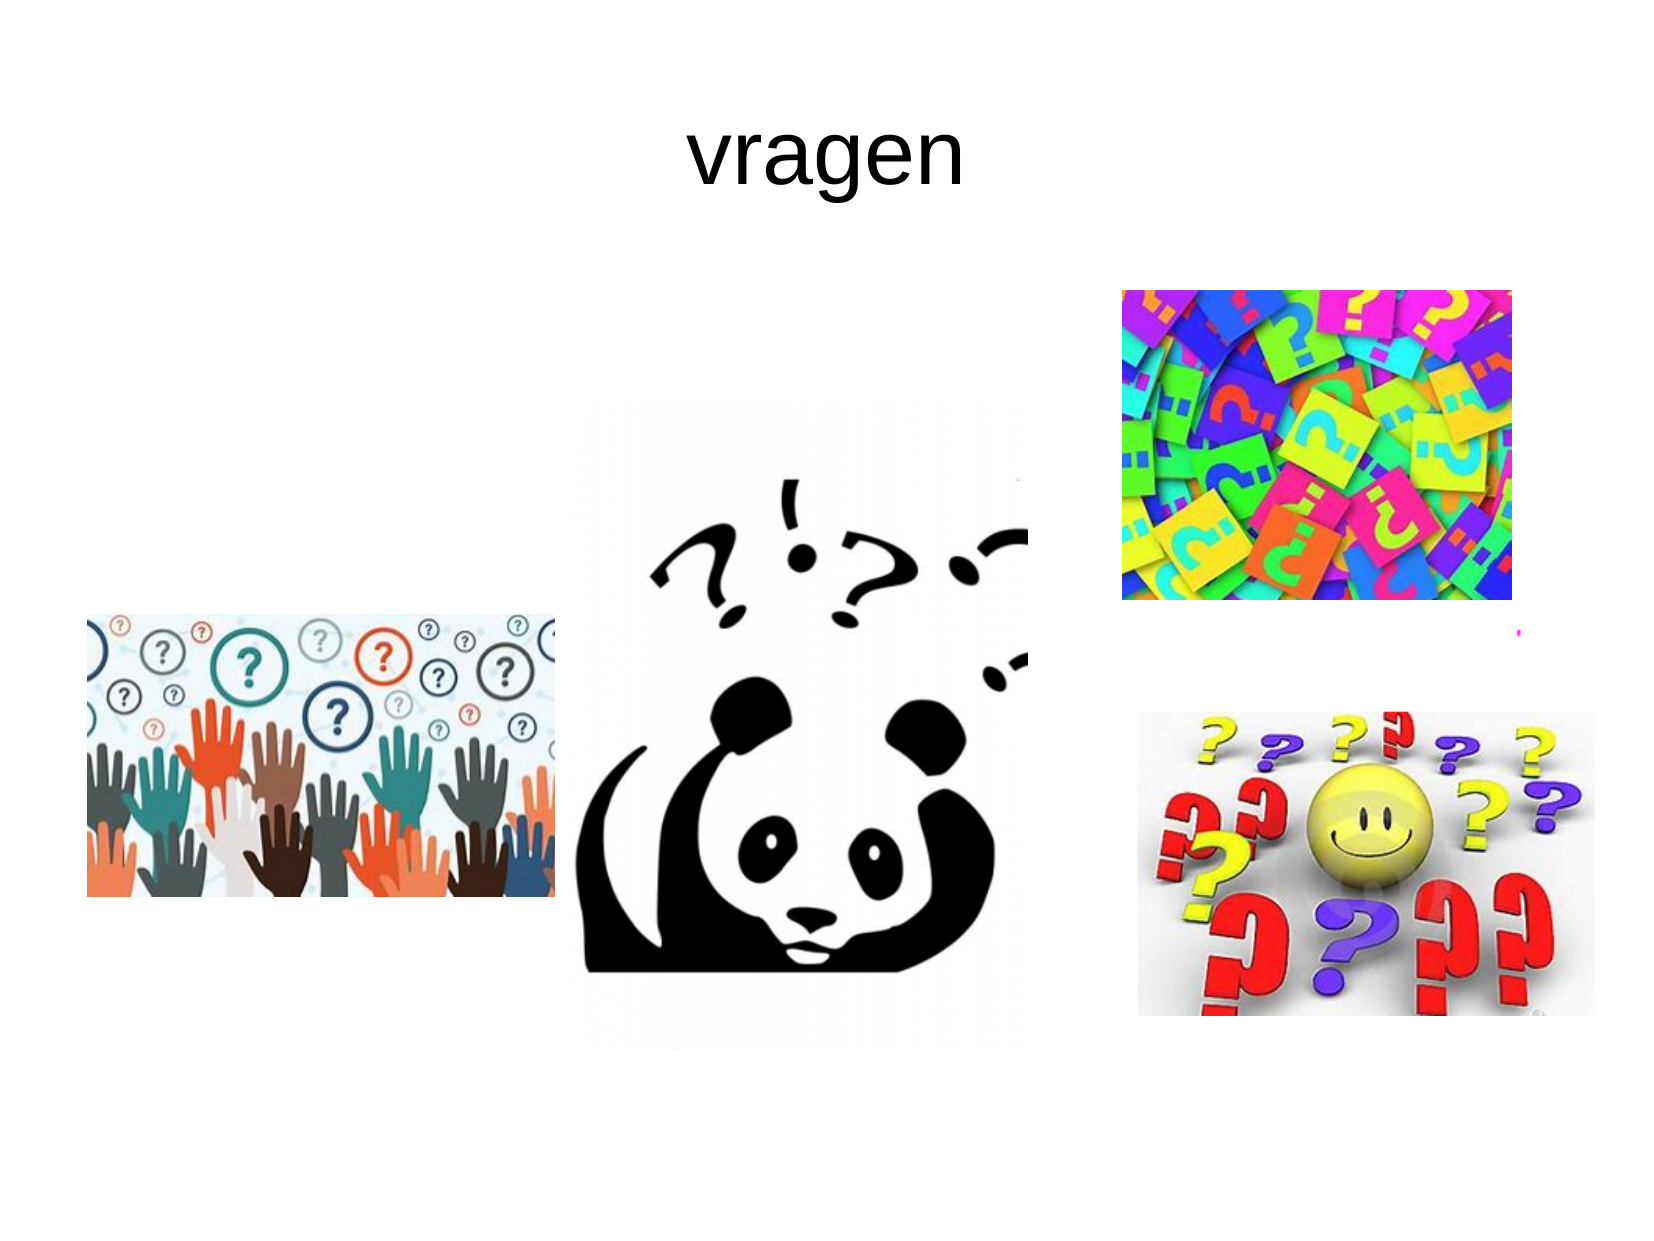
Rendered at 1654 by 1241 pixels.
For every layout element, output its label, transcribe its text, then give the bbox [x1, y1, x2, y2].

picture [87, 401, 1028, 1052]
title vragen [82, 49, 1571, 257]
picture [1122, 290, 1512, 600]
picture [1136, 629, 1595, 1016]
